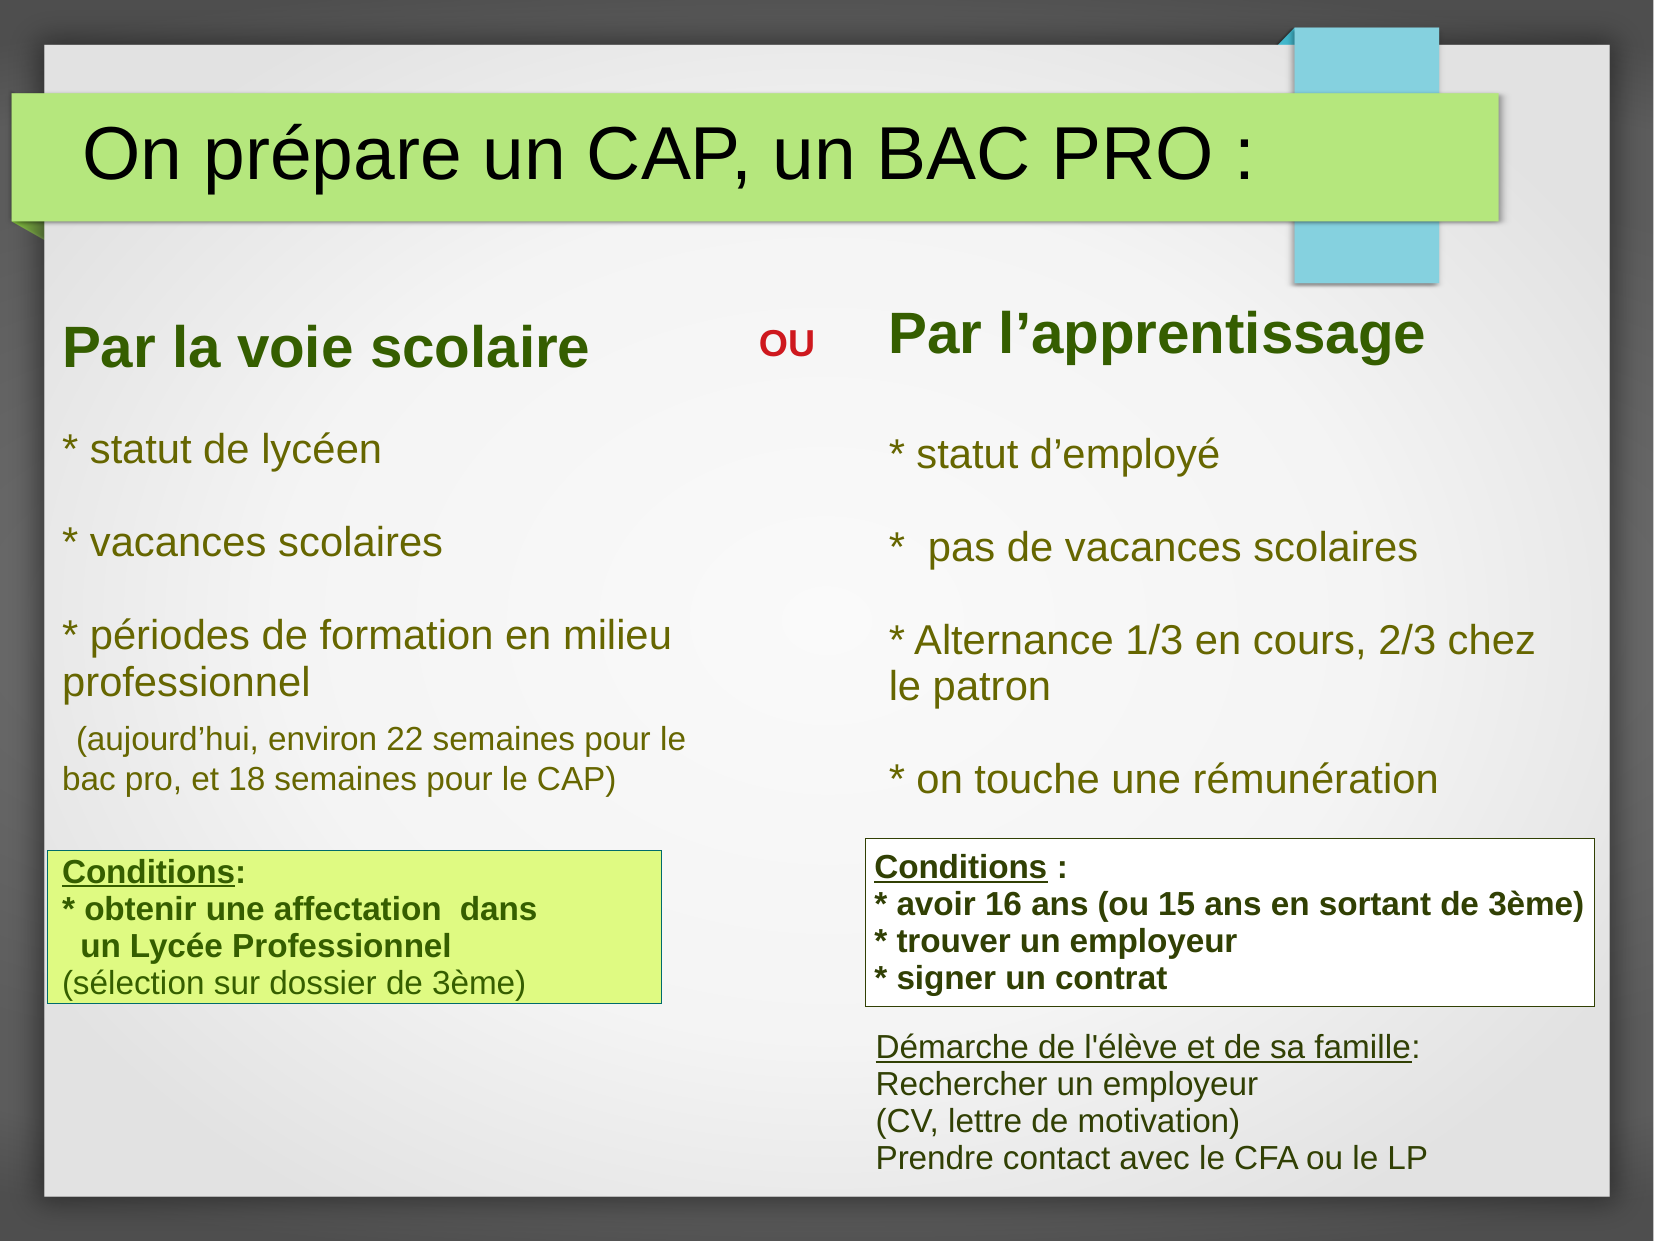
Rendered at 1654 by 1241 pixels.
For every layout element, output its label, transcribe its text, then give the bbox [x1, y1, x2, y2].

text_box OU [744, 314, 851, 378]
text_box Par l’apprentissage * statut d’employé * pas de vacances scolaires * Alternance 1/3 en cours, 2/3 chez le patron * on touche une rémunération [874, 293, 1583, 838]
text_box Conditions : * avoir 16 ans (ou 15 ans en sortant de 3ème) * trouver un employeur * signer un contrat [865, 838, 1595, 1007]
title On prépare un CAP, un BAC PRO : [82, 94, 1264, 213]
text_box Démarche de l'élève et de sa famille: Rechercher un employeur (CV, lettre de motivation) Prendre contact avec le CFA ou le LP [860, 1021, 1570, 1196]
picture [0, 0, 1654, 1241]
text_box Conditions: * obtenir une affectation dans un Lycée Professionnel (sélection sur dossier de 3ème) [47, 850, 662, 1004]
text_box Par la voie scolaire * statut de lycéen * vacances scolaires * périodes de formation en milieu professionnel (aujourd’hui, environ 22 semaines pour le bac pro, et 18 semaines pour le CAP) [47, 307, 733, 886]
